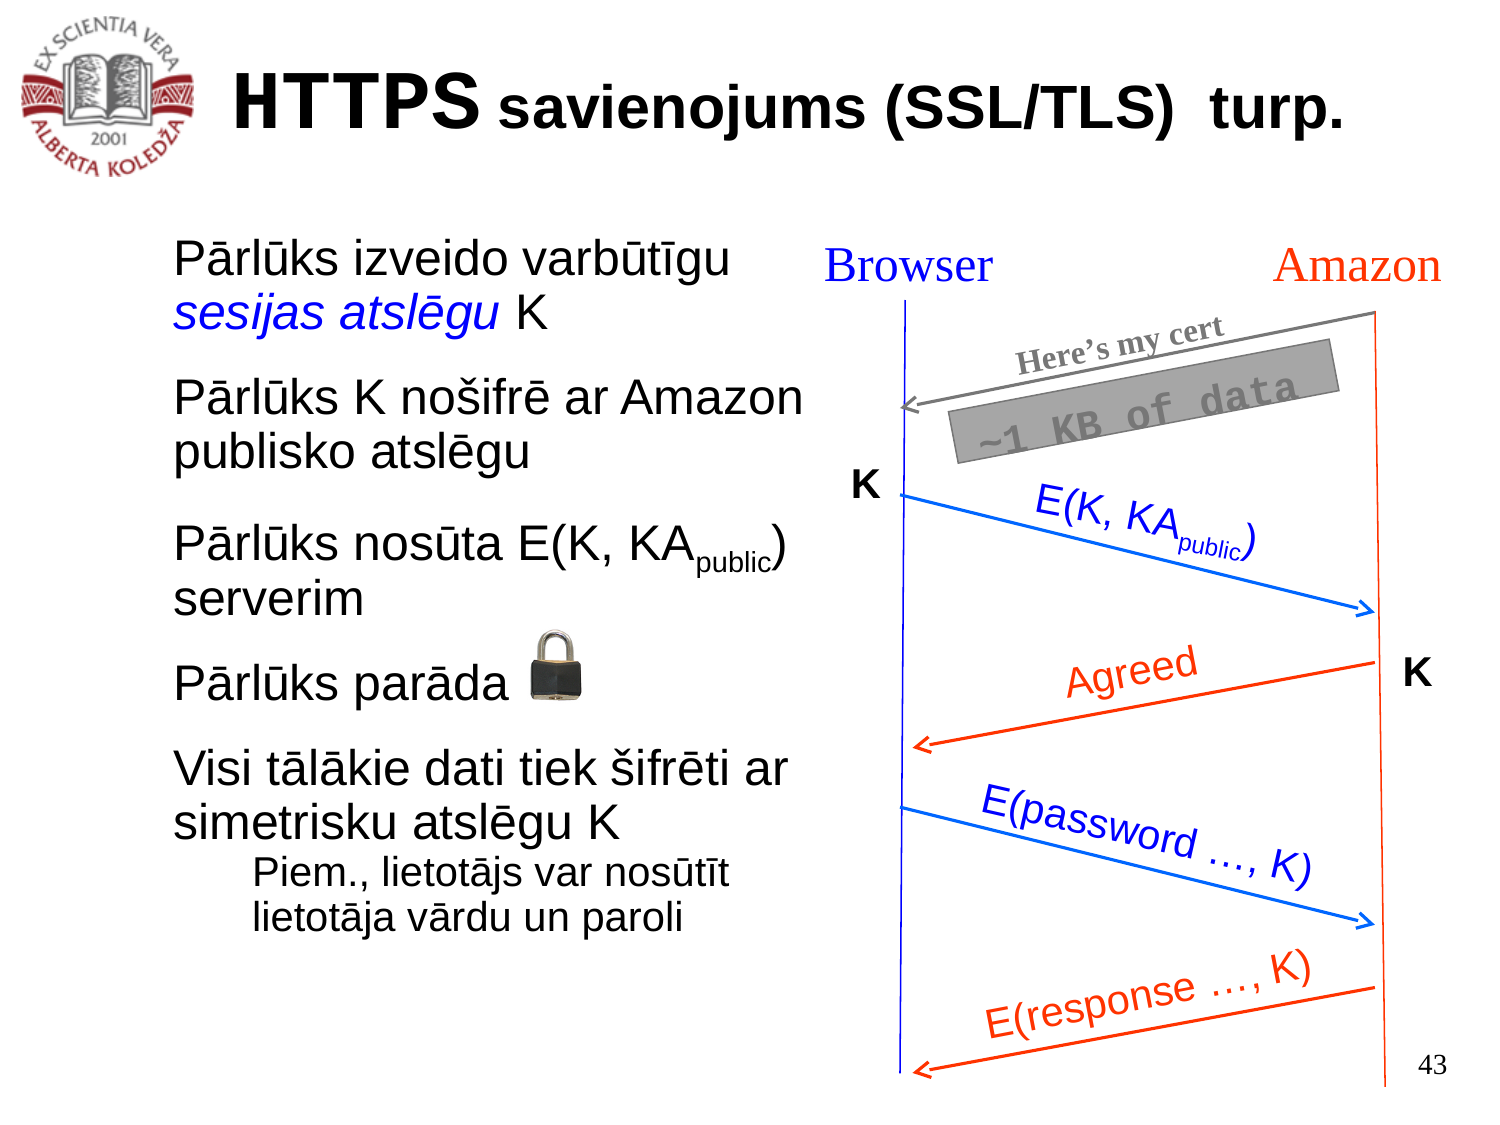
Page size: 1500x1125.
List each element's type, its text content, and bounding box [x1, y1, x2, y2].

text_box Amazon [1257, 223, 1457, 299]
text_box E(response …, K) [958, 923, 1339, 1060]
text_box E(K, KApublic) [1015, 460, 1280, 580]
text_box Here’s my cert [996, 286, 1277, 393]
text_box ~1 KB of data [957, 346, 1318, 479]
list Pārlūks izveido varbūtīgu sesijas atslēgu K Pārlūks K nošifrē ar Amazon publisko atslēgu Pārlūks nosūta E(K, KApublic) serverim Pārlūks parāda Visi tālākie dati tiek šifrēti ar simetrisku atslēgu K Piem., lietotājs var nosūtīt lietotāja vārdu un paroli [87, 224, 838, 1125]
text_box Browser [809, 223, 1009, 299]
text_box K [835, 449, 896, 515]
picture [21, 16, 194, 177]
text_box <skaitlis> [1312, 1037, 1463, 1101]
text_box E(password …, K) [961, 759, 1336, 906]
title HTTPS savienojums (SSL/TLS) turp. [126, 37, 1451, 153]
text_box Agreed [958, 605, 1303, 735]
text_box K [1387, 637, 1448, 703]
text_box [948, 339, 1339, 464]
